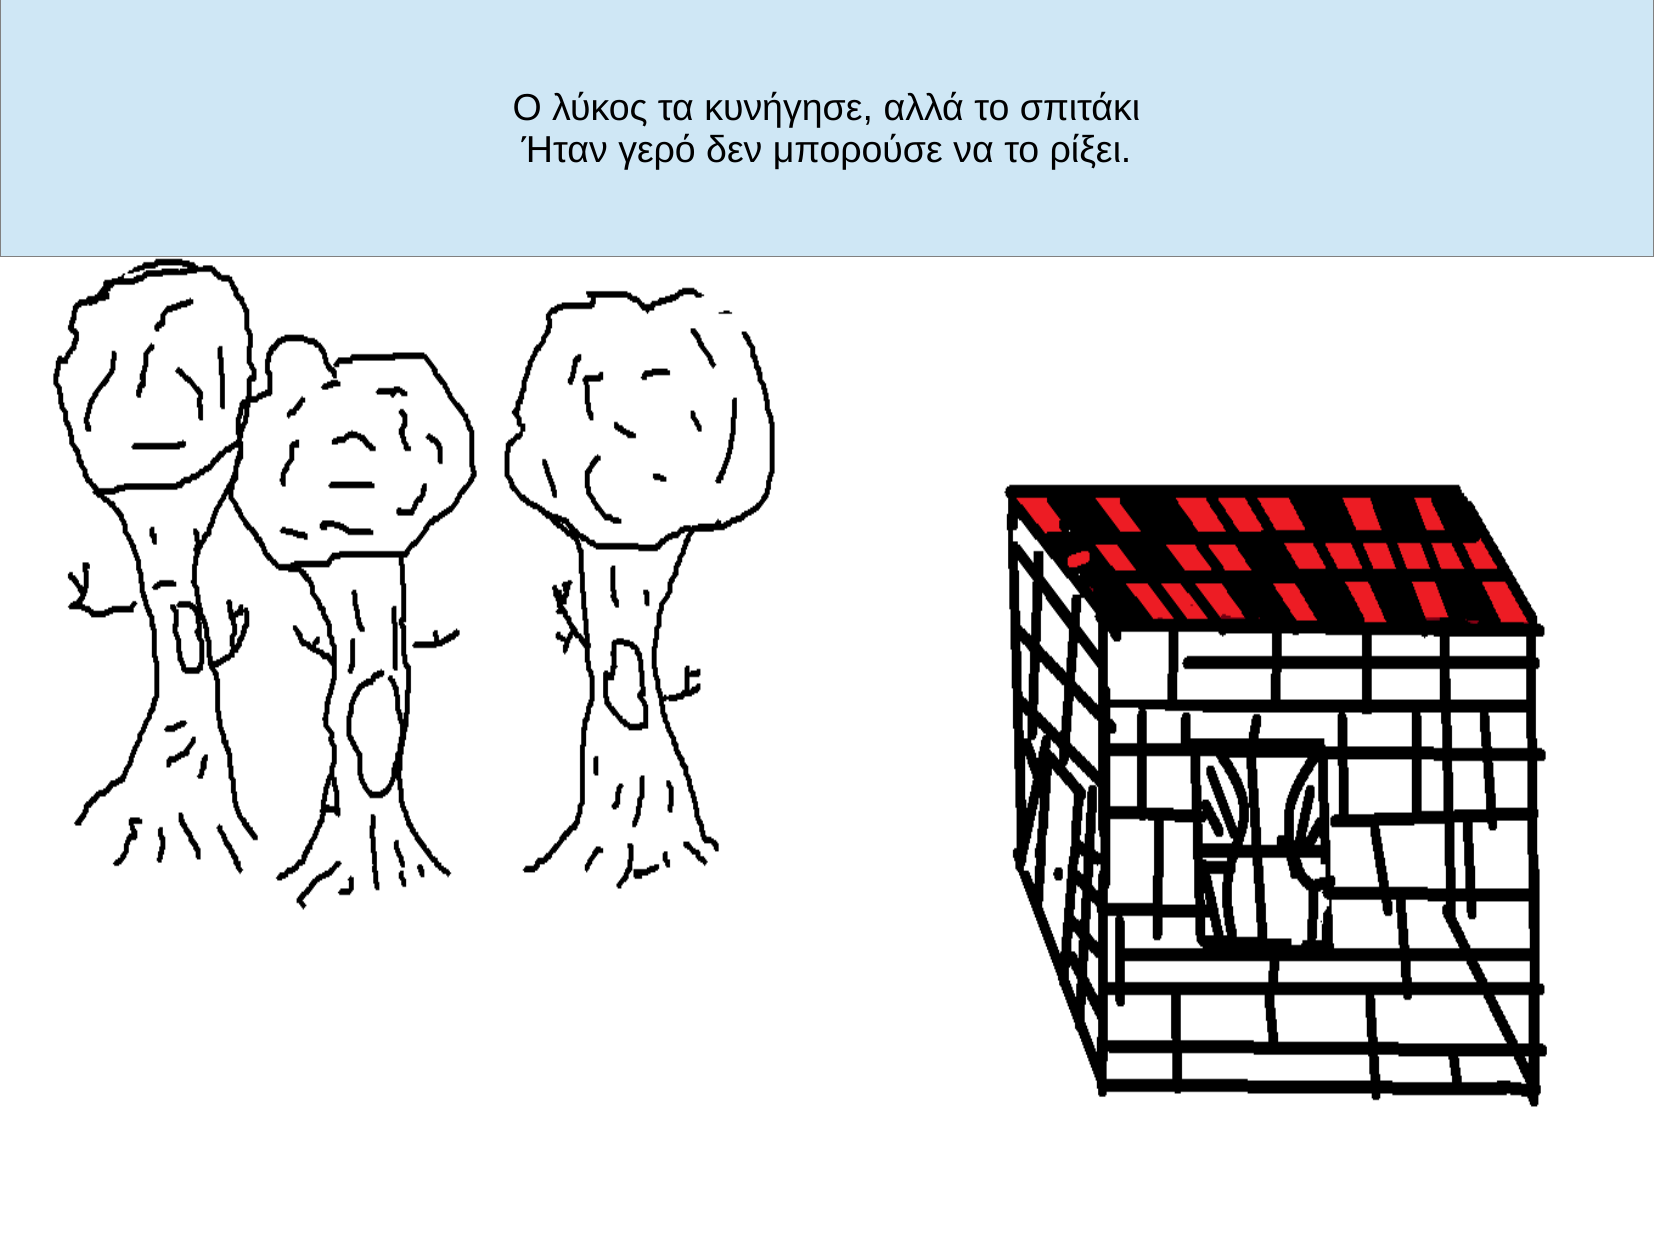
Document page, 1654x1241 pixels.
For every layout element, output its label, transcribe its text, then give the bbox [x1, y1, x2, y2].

text_box Ο λύκος τα κυνήγησε, αλλά το σπιτάκι Ήταν γερό δεν μπορούσε να το ρίξει. [0, 0, 1654, 257]
picture [0, 257, 1654, 1231]
